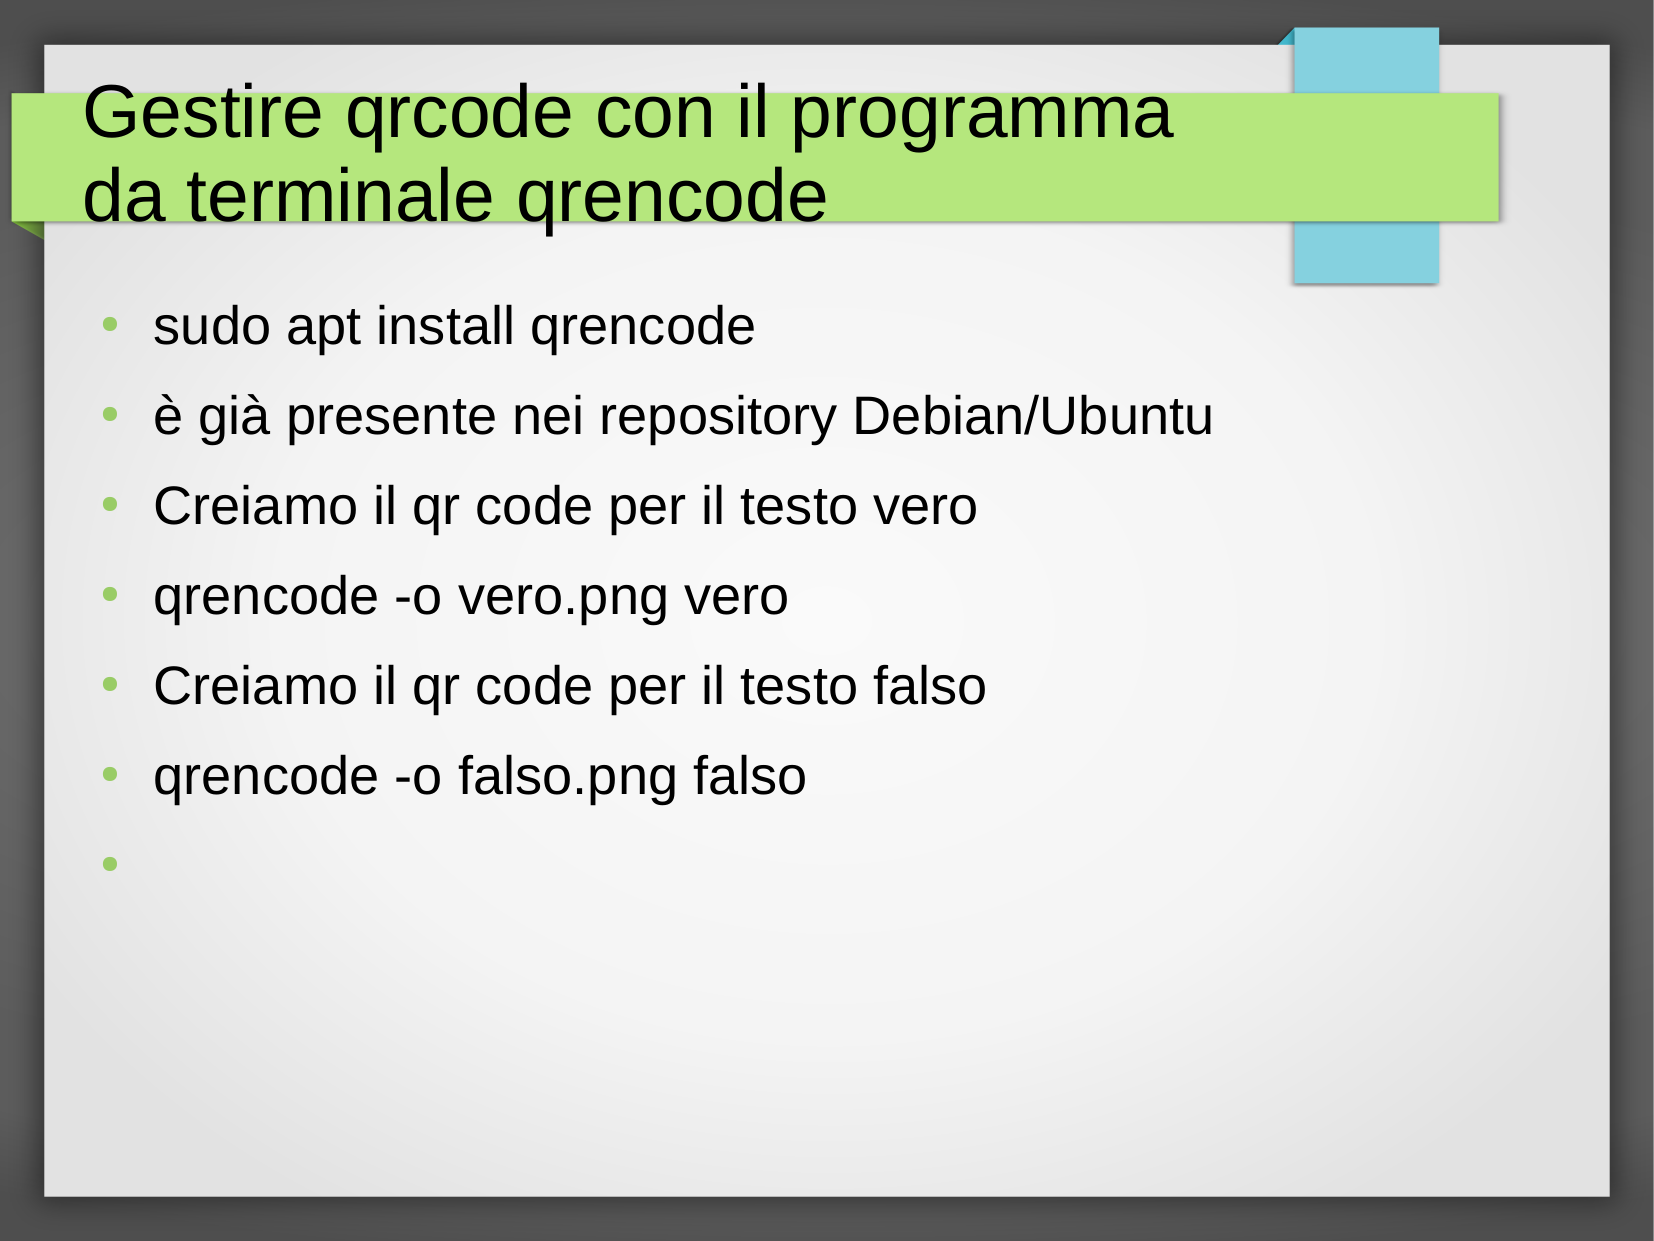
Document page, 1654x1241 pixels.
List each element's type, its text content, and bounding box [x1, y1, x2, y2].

picture [0, 0, 1654, 1241]
title Gestire qrcode con il programma da terminale qrencode [82, 70, 1264, 238]
list sudo apt install qrencode è già presente nei repository Debian/Ubuntu Creiamo il qr code per il testo vero qrencode -o vero.png vero Creiamo il qr code per il testo falso qrencode -o falso.png falso [82, 295, 1571, 1015]
